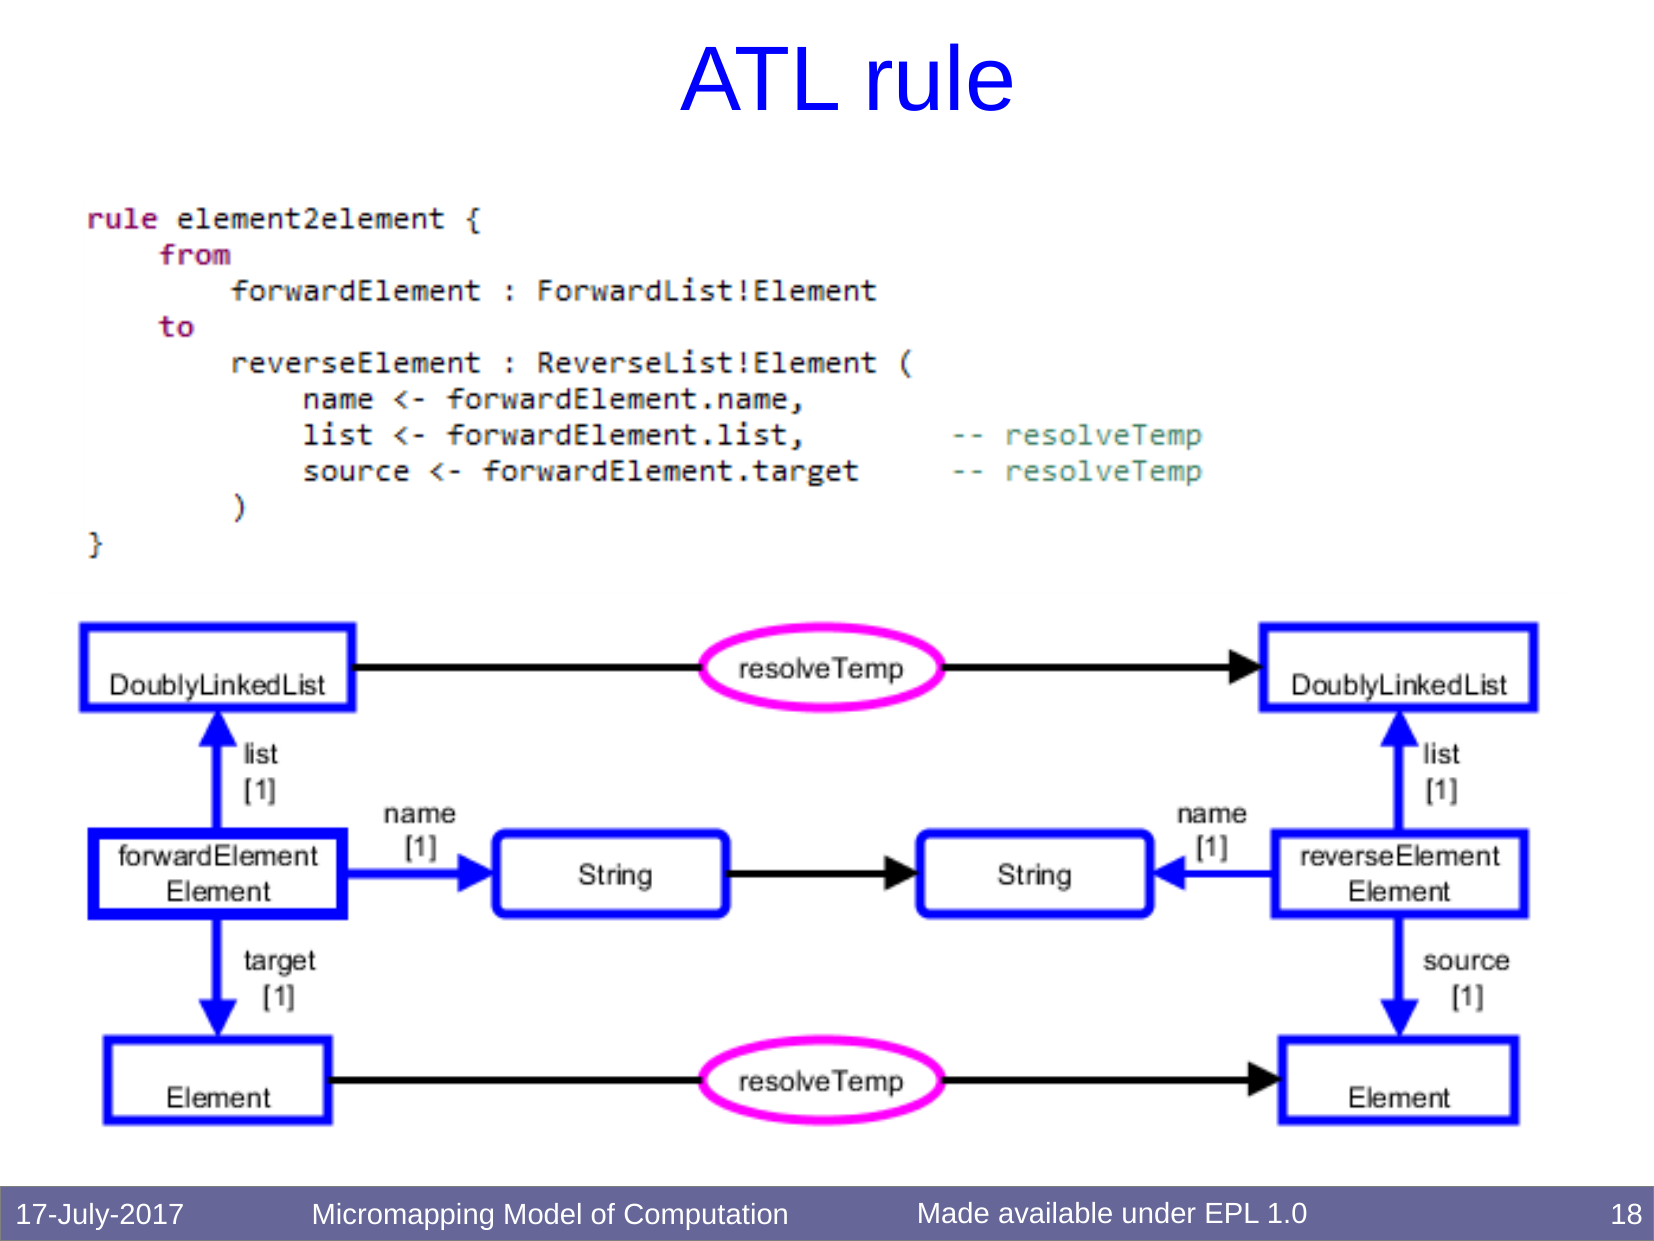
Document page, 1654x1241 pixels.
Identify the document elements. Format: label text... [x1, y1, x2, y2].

title ATL rule [300, 0, 1396, 233]
picture [82, 201, 1224, 564]
picture [48, 591, 1571, 1158]
